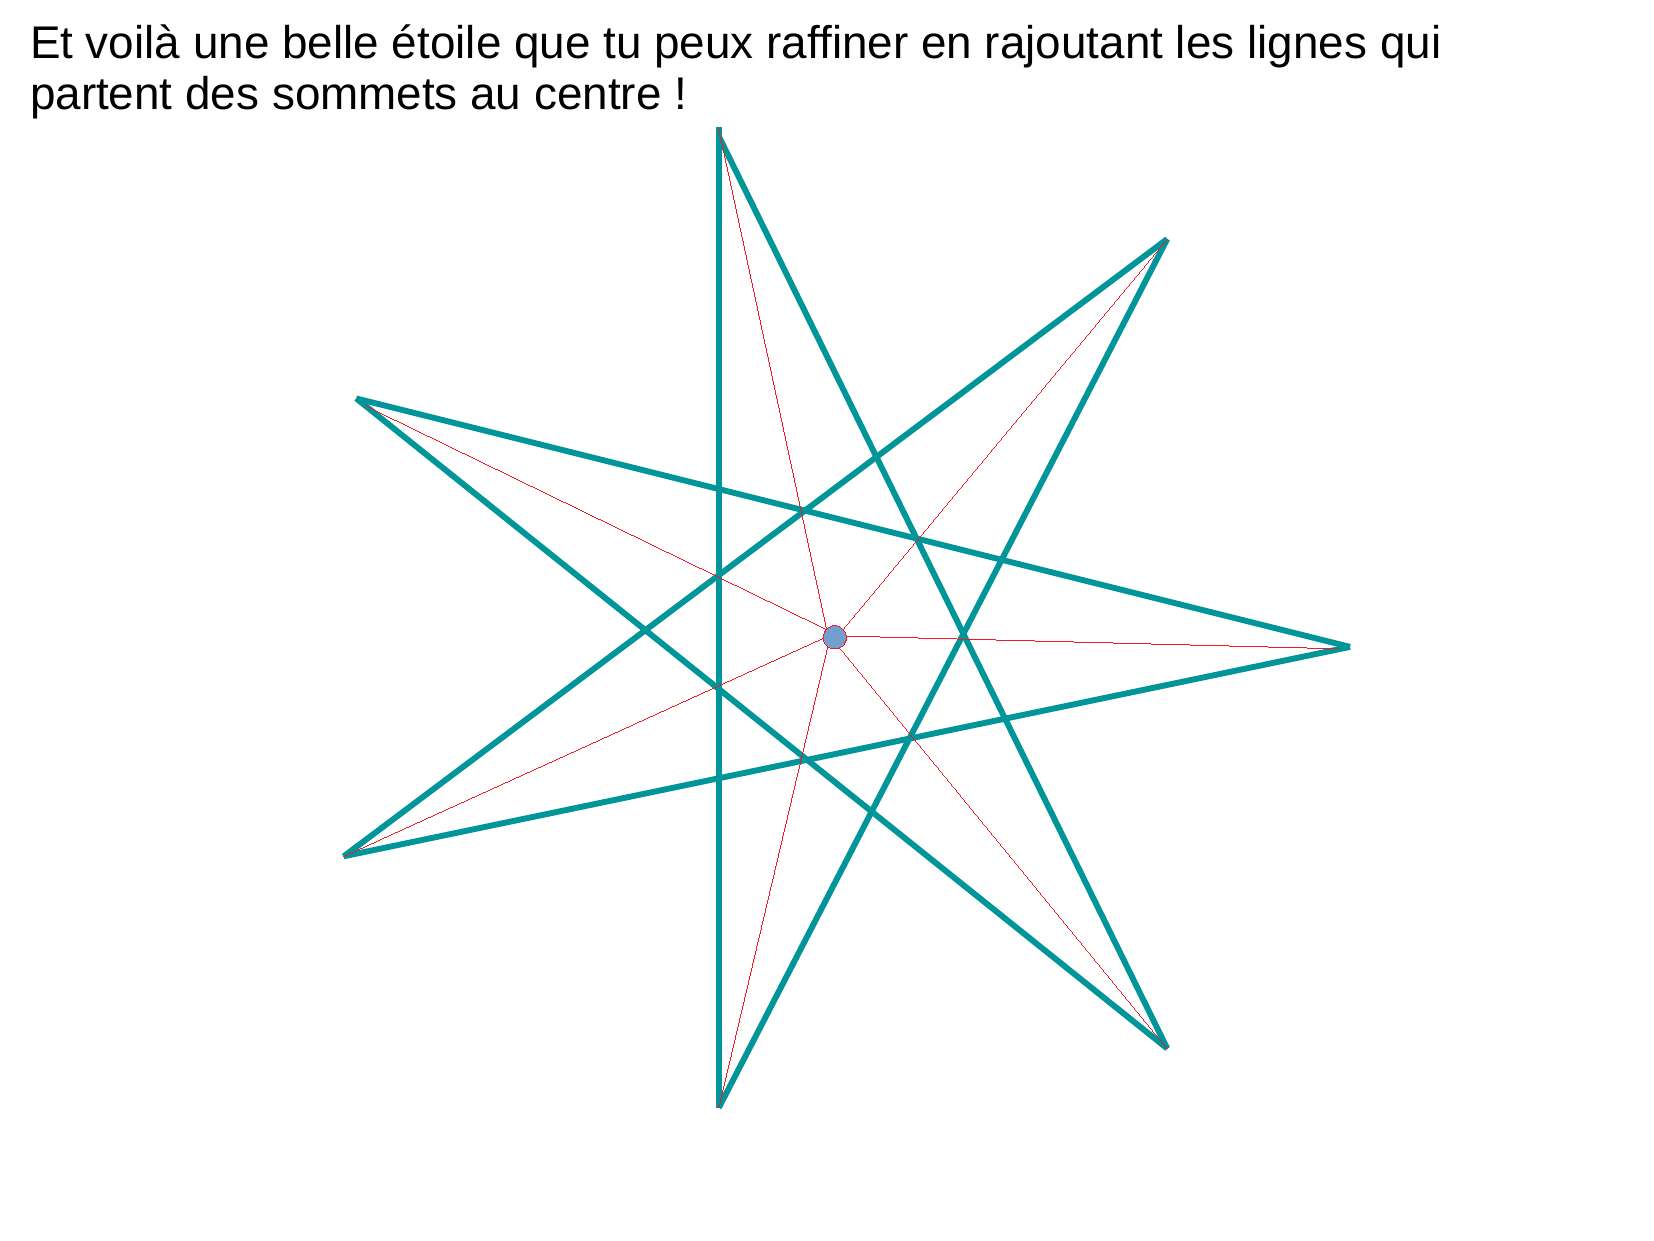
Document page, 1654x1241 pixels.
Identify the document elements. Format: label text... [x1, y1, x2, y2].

text_box [823, 625, 847, 649]
chart [767, 592, 780, 621]
title Et voilà une belle étoile que tu peux raffiner en rajoutant les lignes qui partent des sommets au centre ! [30, 17, 1591, 195]
